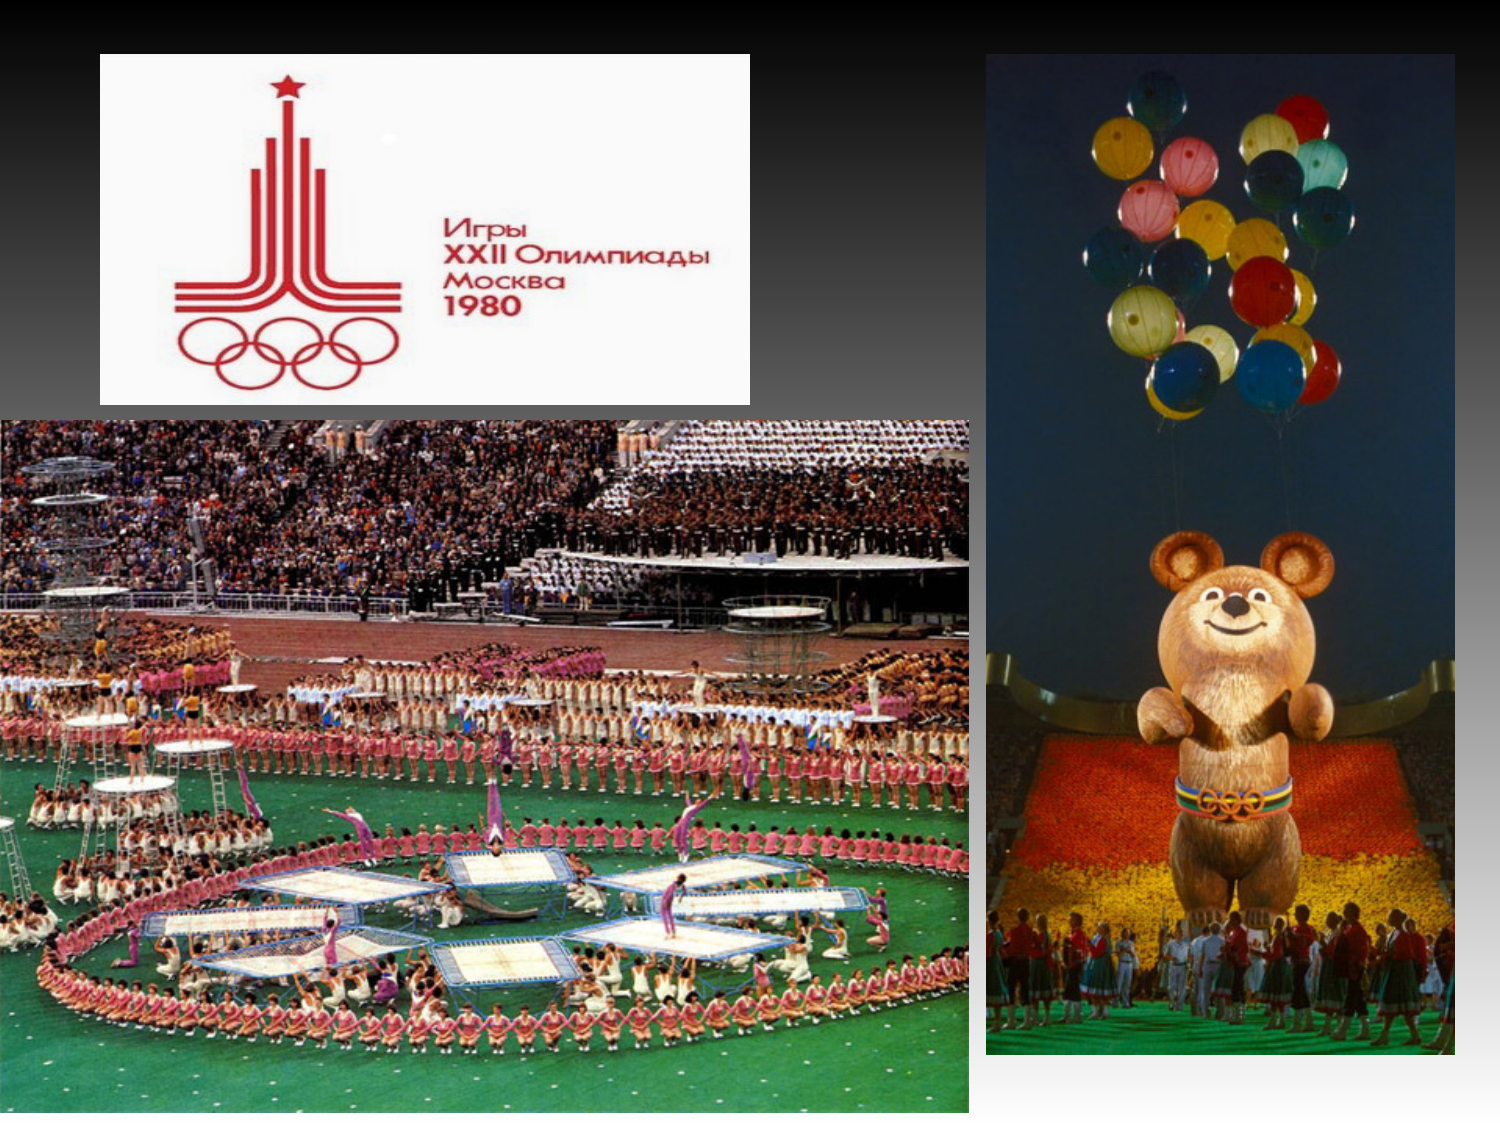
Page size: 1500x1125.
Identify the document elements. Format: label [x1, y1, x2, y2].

picture [986, 54, 1455, 1055]
picture [100, 54, 750, 405]
picture [0, 420, 969, 1113]
